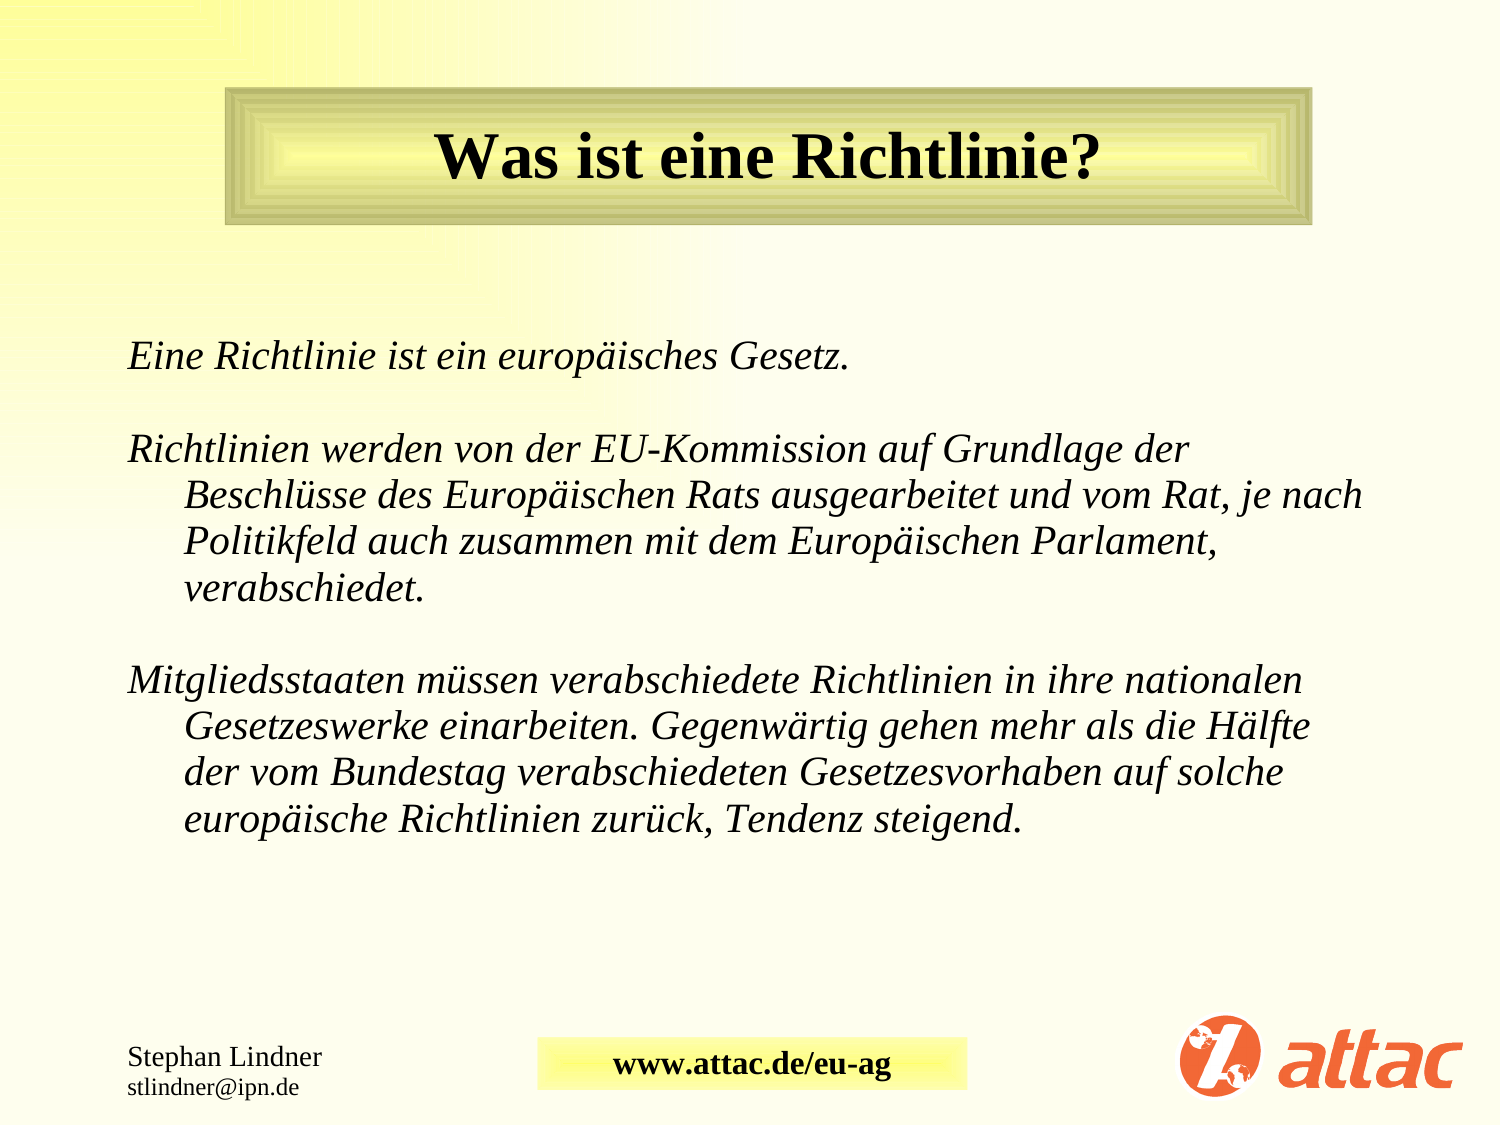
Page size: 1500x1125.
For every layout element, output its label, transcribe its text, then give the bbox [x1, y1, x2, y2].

text_box www.attac.de/eu-ag [537, 1037, 968, 1090]
picture [1175, 1012, 1463, 1101]
text_box Stephan Lindner stlindner@ipn.de [112, 1032, 338, 1109]
list Eine Richtlinie ist ein europäisches Gesetz. Richtlinien werden von der EU-Kommission auf Grundlage der Beschlüsse des Europäischen Rats ausgearbeitet und vom Rat, je nach Politikfeld auch zusammen mit dem Europäischen Parlament, verabschiedet. Mitgliedsstaaten müssen verabschiedete Richtlinien in ihre nationalen Gesetzeswerke einarbeiten. Gegenwärtig gehen mehr als die Hälfte der vom Bundestag verabschiedeten Gesetzesvorhaben auf solche europäische Richtlinien zurück, Tendenz steigend. [112, 324, 1388, 1001]
title Was ist eine Richtlinie? [224, 87, 1313, 226]
